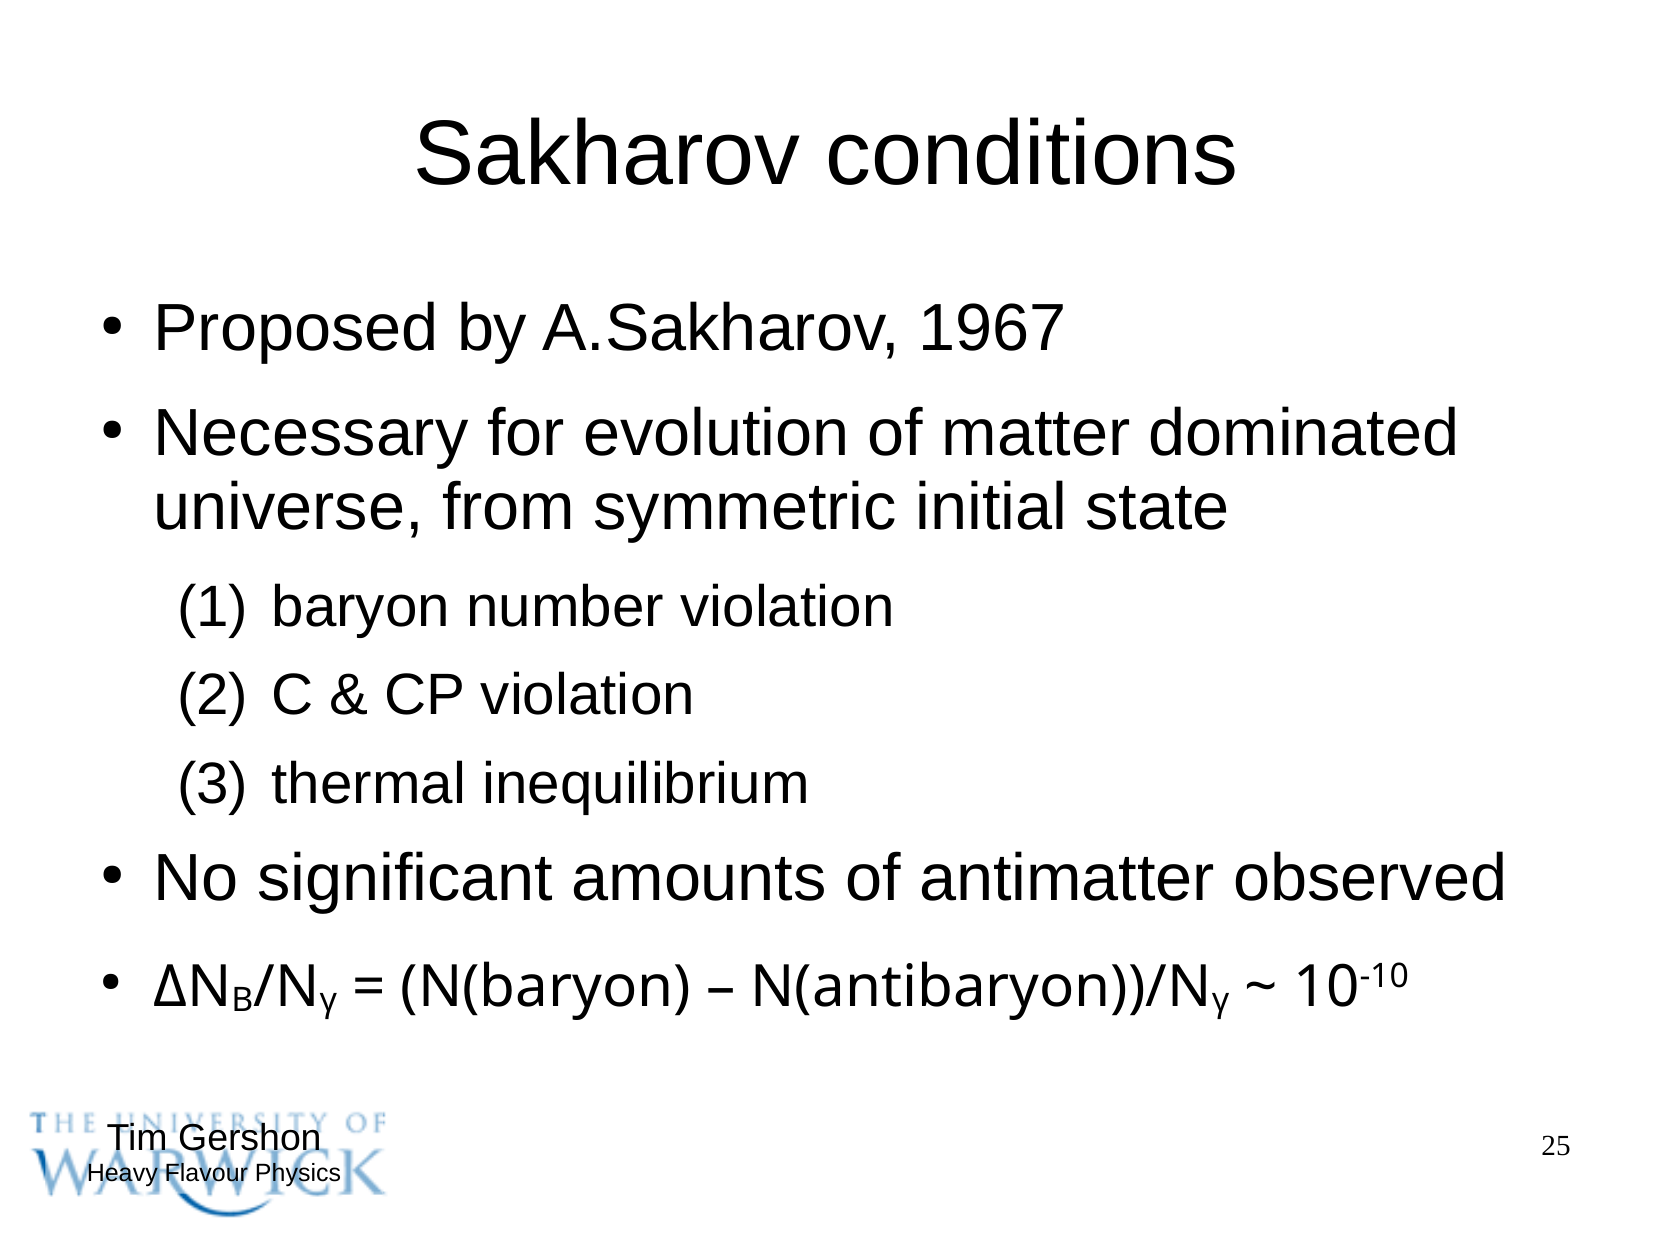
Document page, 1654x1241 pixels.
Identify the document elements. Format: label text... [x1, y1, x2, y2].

text_box Tim Gershon Heavy Flavour Physics [45, 1108, 383, 1194]
list Proposed by A.Sakharov, 1967 Necessary for evolution of matter dominated universe, from symmetric initial state baryon number violation C & CP violation thermal inequilibrium No significant amounts of antimatter observed ΔNB/Nγ = (N(baryon) – N(antibaryon))/Nγ ~ 10-10 [82, 290, 1571, 1109]
title Sakharov conditions [82, 49, 1571, 257]
picture [19, 1106, 406, 1232]
